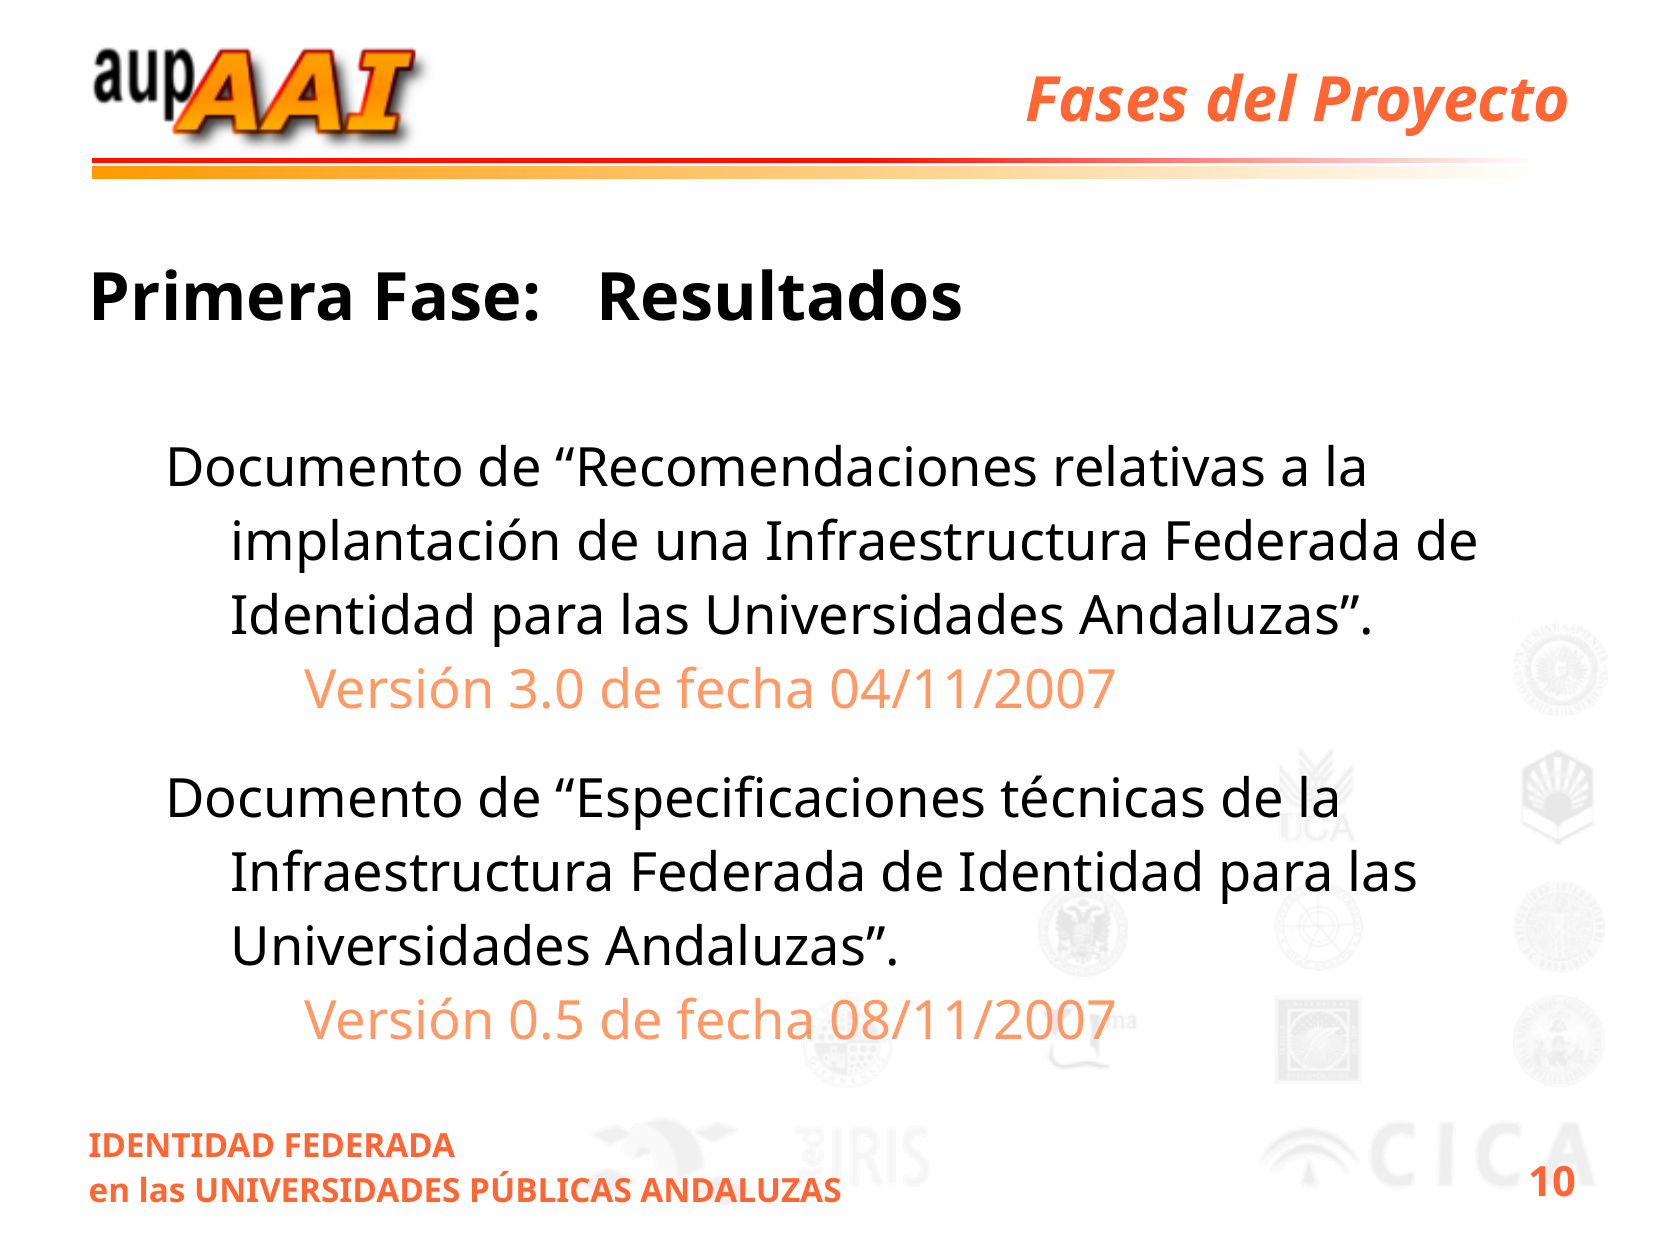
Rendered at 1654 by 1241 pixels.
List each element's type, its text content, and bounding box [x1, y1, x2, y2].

list Primera Fase: Resultados Documento de “Recomendaciones relativas a la implantación de una Infraestructura Federada de Identidad para las Universidades Andaluzas”. Versión 3.0 de fecha 04/11/2007 Documento de “Especificaciones técnicas de la Infraestructura Federada de Identidad para las Universidades Andaluzas”. Versión 0.5 de fecha 08/11/2007 [82, 248, 1571, 1049]
picture [49, 19, 1545, 179]
title Fases del Proyecto [590, 62, 1571, 133]
picture [579, 618, 1614, 1209]
